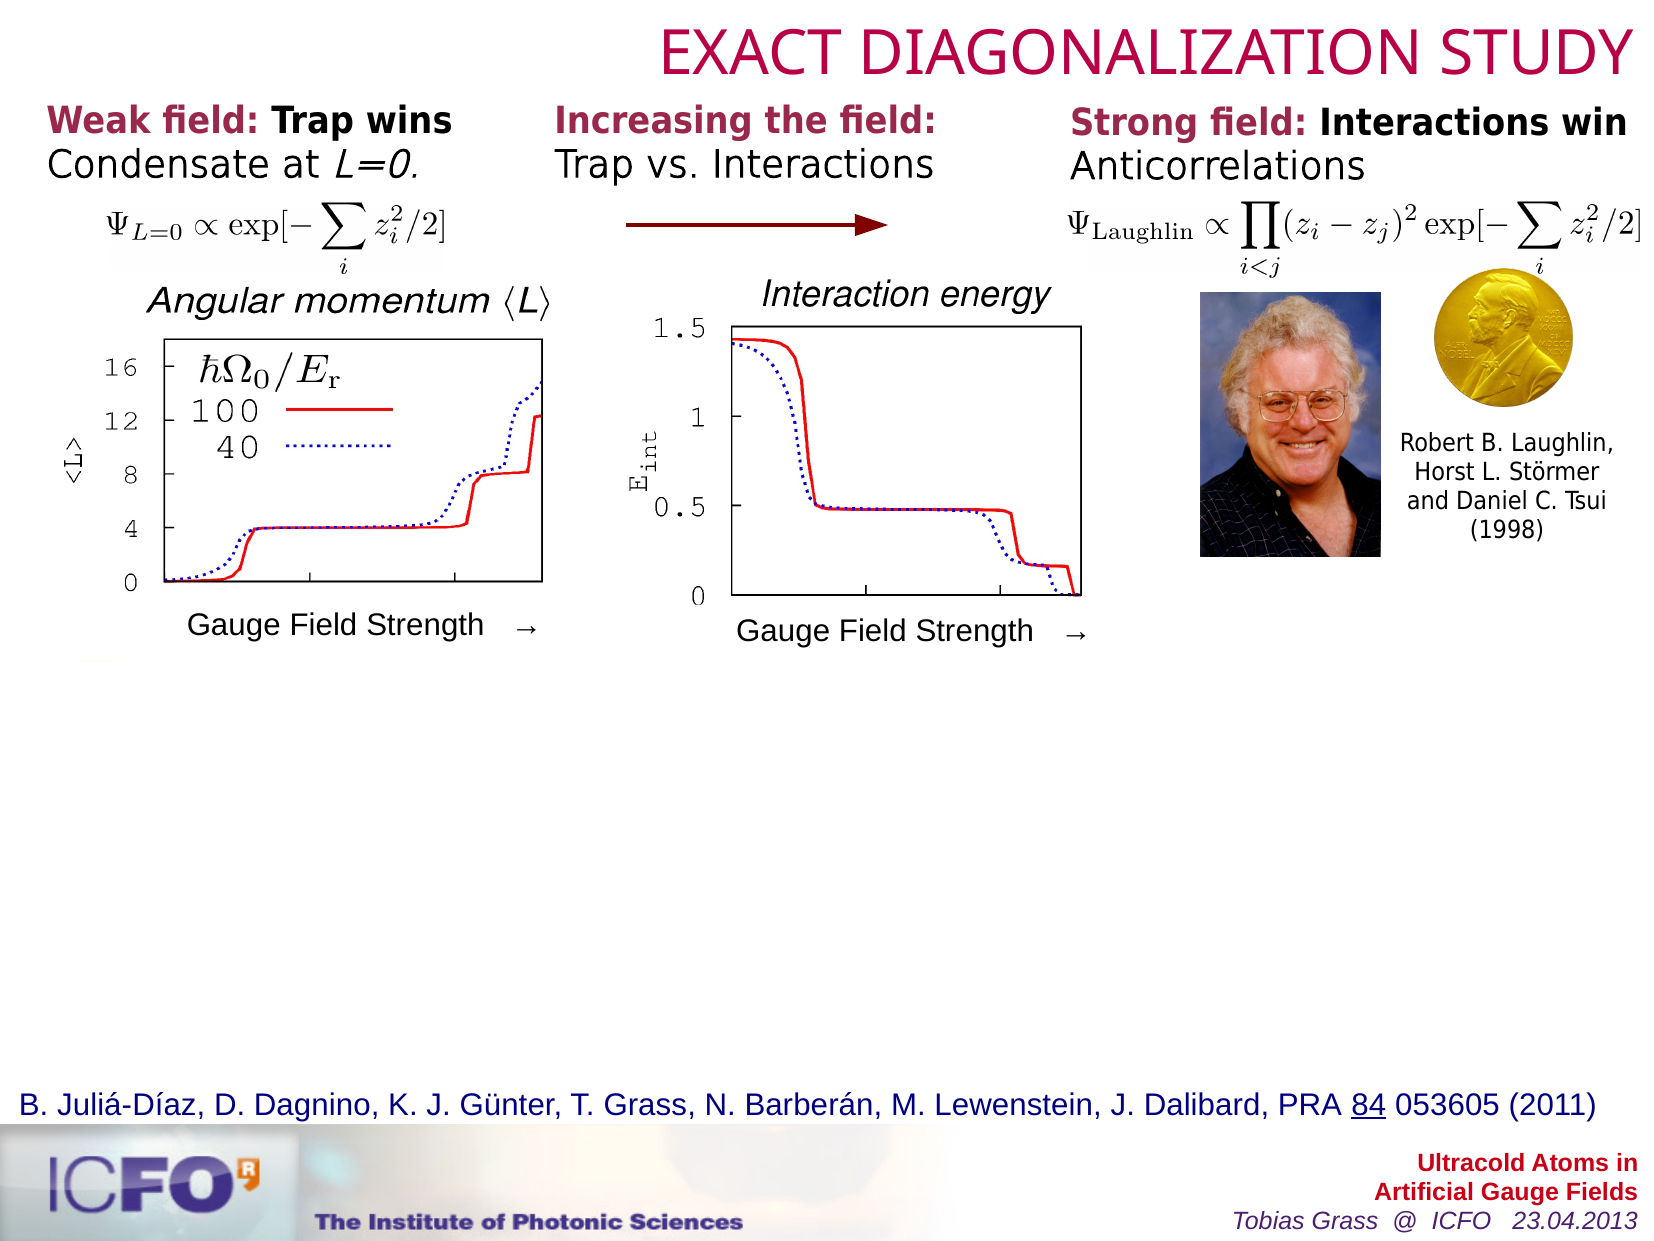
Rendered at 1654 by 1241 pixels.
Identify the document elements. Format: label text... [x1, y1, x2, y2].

text_box B. Juliá-Díaz, D. Dagnino, K. J. Günter, T. Grass, N. Barberán, M. Lewenstein, J. Dalibard, PRA 84 053605 (2011) [4, 1079, 1651, 1130]
picture [1200, 292, 1381, 557]
text_box Increasing the field: Trap vs. Interactions [539, 91, 1215, 194]
text_box Strong field: Interactions win Anticorrelations [1055, 93, 1654, 196]
text_box Robert B. Laughlin, Horst L. Störmer and Daniel C. Tsui (1998) [1375, 420, 1639, 553]
text_box Weak field: Trap wins Condensate at L=0. [31, 91, 539, 194]
picture [607, 201, 1640, 687]
text_box Gauge Field Strength → [126, 598, 601, 709]
text_box Ultracold Atoms in Artificial Gauge Fields Tobias Grass @ ICFO 23.04.2013 [712, 1138, 1654, 1241]
text_box EXACT DIAGONALIZATION STUDY [0, 0, 1651, 103]
text_box Gauge Field Strength → [676, 604, 1150, 715]
picture [0, 1124, 976, 1241]
picture [51, 202, 555, 676]
